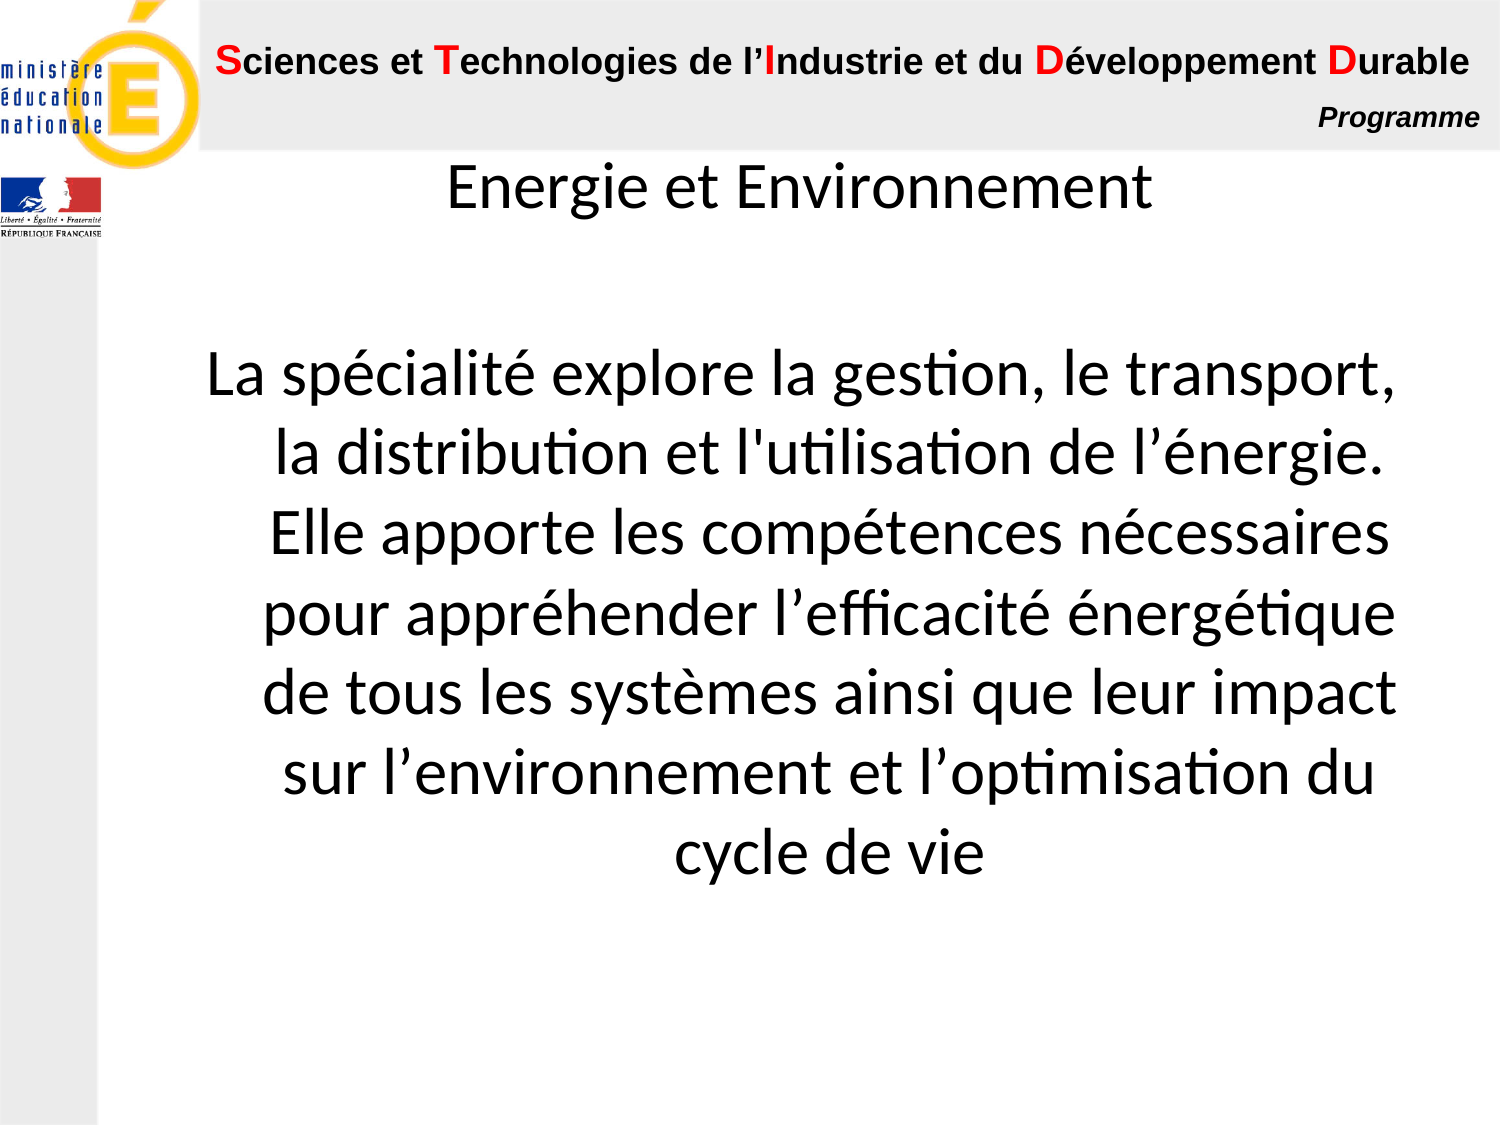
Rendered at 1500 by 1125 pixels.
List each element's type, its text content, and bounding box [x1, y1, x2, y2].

list La spécialité explore la gestion, le transport, la distribution et l'utilisation de l’énergie. Elle apporte les compétences nécessaires pour appréhender l’efficacité énergétique de tous les systèmes ainsi que leur impact sur l’environnement et l’optimisation du cycle de vie [179, 320, 1426, 1006]
title Energie et Environnement [125, 128, 1476, 235]
picture [0, 0, 201, 238]
